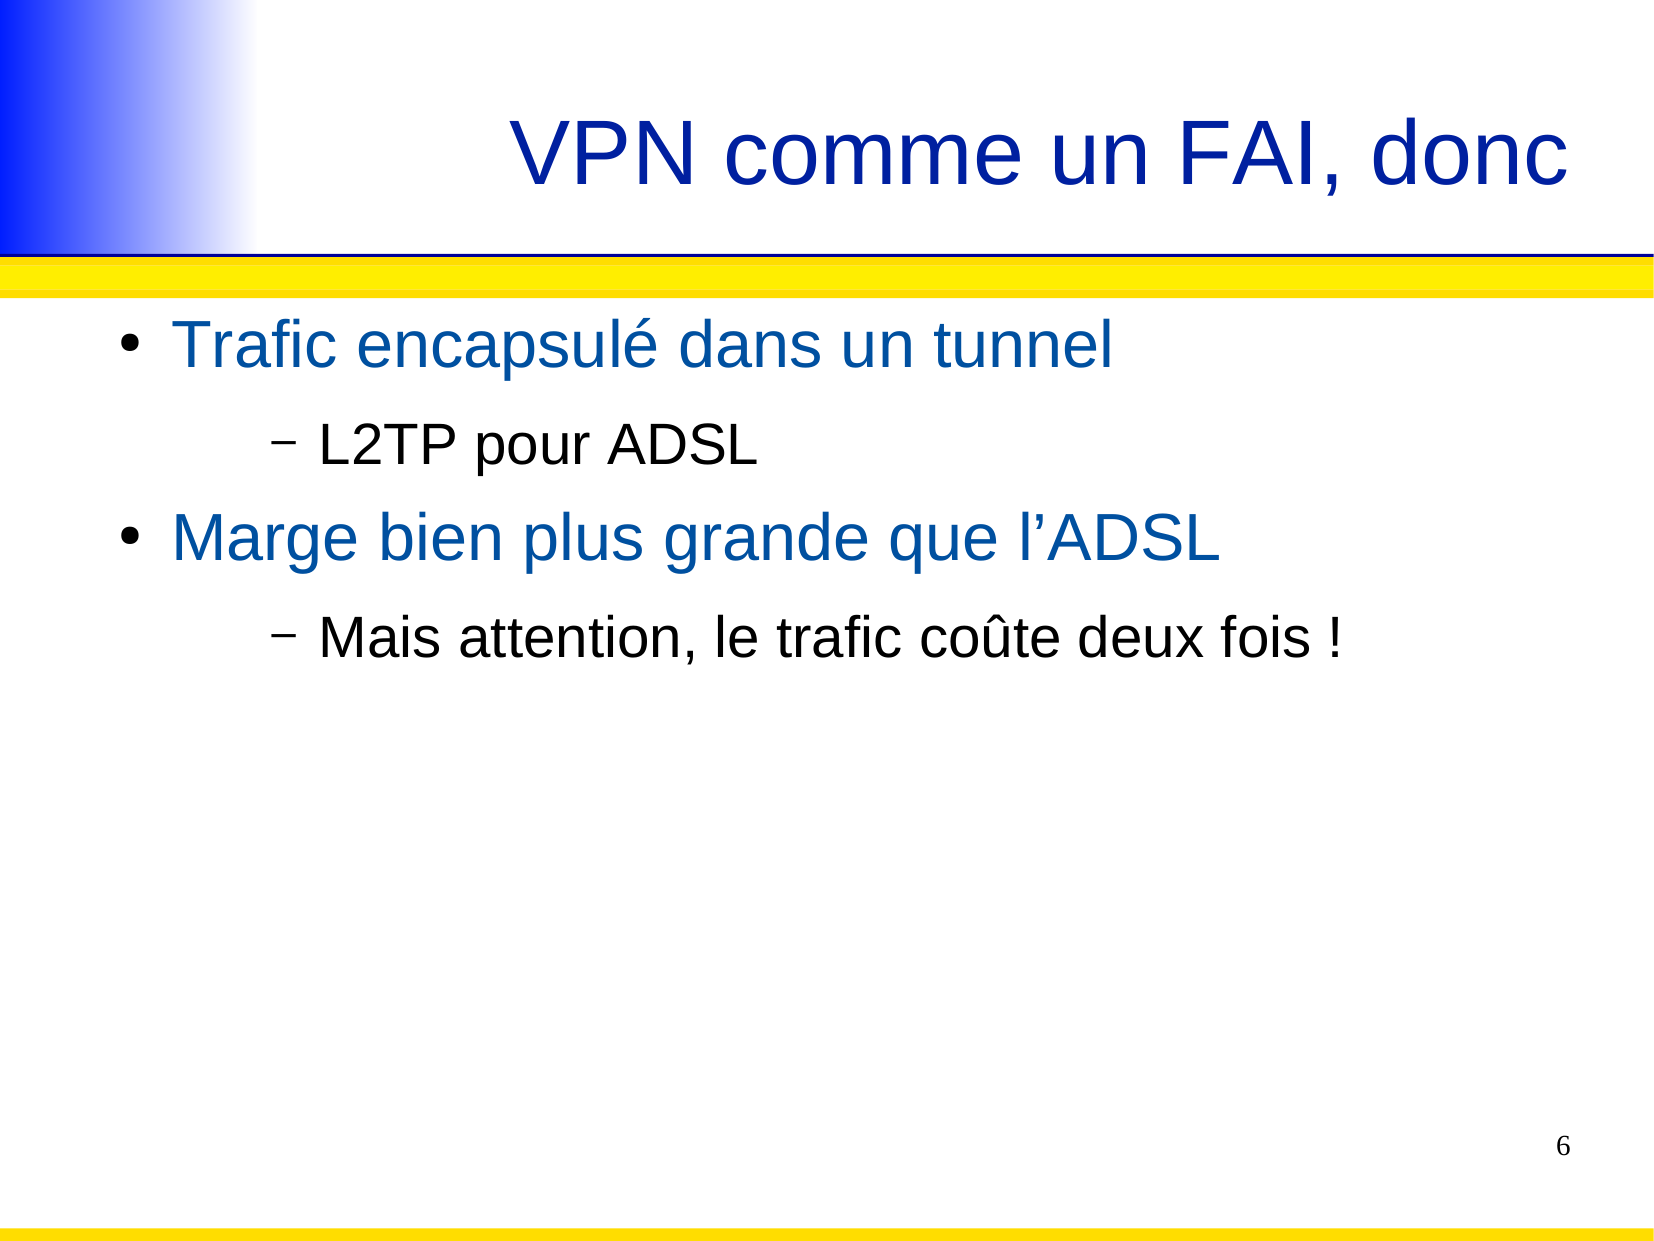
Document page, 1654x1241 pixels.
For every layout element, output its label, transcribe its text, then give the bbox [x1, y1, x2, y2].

list Trafic encapsulé dans un tunnel L2TP pour ADSL Marge bien plus grande que l’ADSL Mais attention, le trafic coûte deux fois ! [82, 307, 1571, 1126]
title VPN comme un FAI, donc [372, 49, 1571, 257]
